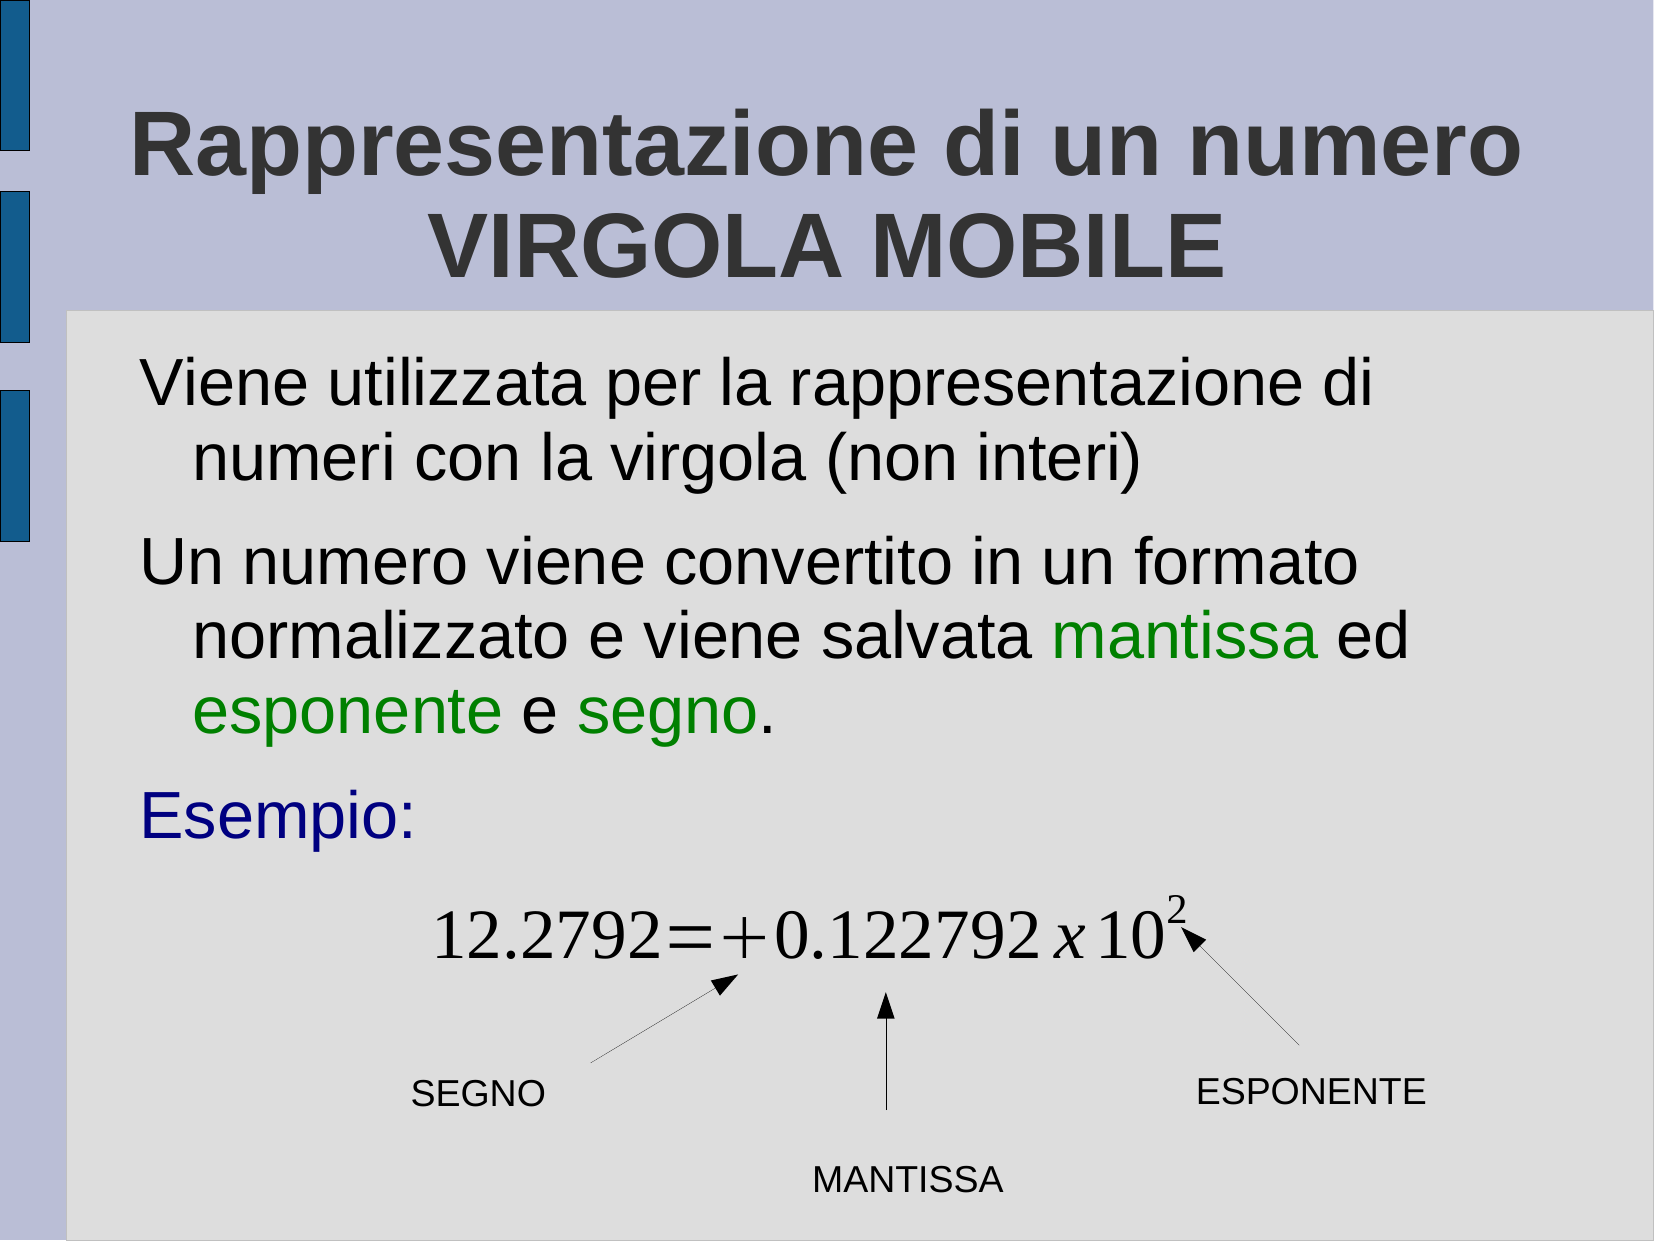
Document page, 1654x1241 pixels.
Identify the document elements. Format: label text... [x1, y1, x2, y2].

text_box SEGNO [395, 1065, 562, 1123]
text_box MANTISSA [797, 1151, 1019, 1209]
chart [413, 883, 1206, 975]
title Rappresentazione di un numero VIRGOLA MOBILE [121, 92, 1534, 298]
text_box ESPONENTE [1181, 1062, 1443, 1120]
chart [1201, 941, 1206, 950]
list Viene utilizzata per la rappresentazione di numeri con la virgola (non interi) Un numero viene convertito in un formato normalizzato e viene salvata mantissa ed esponente e segno. Esempio: [121, 344, 1534, 1112]
